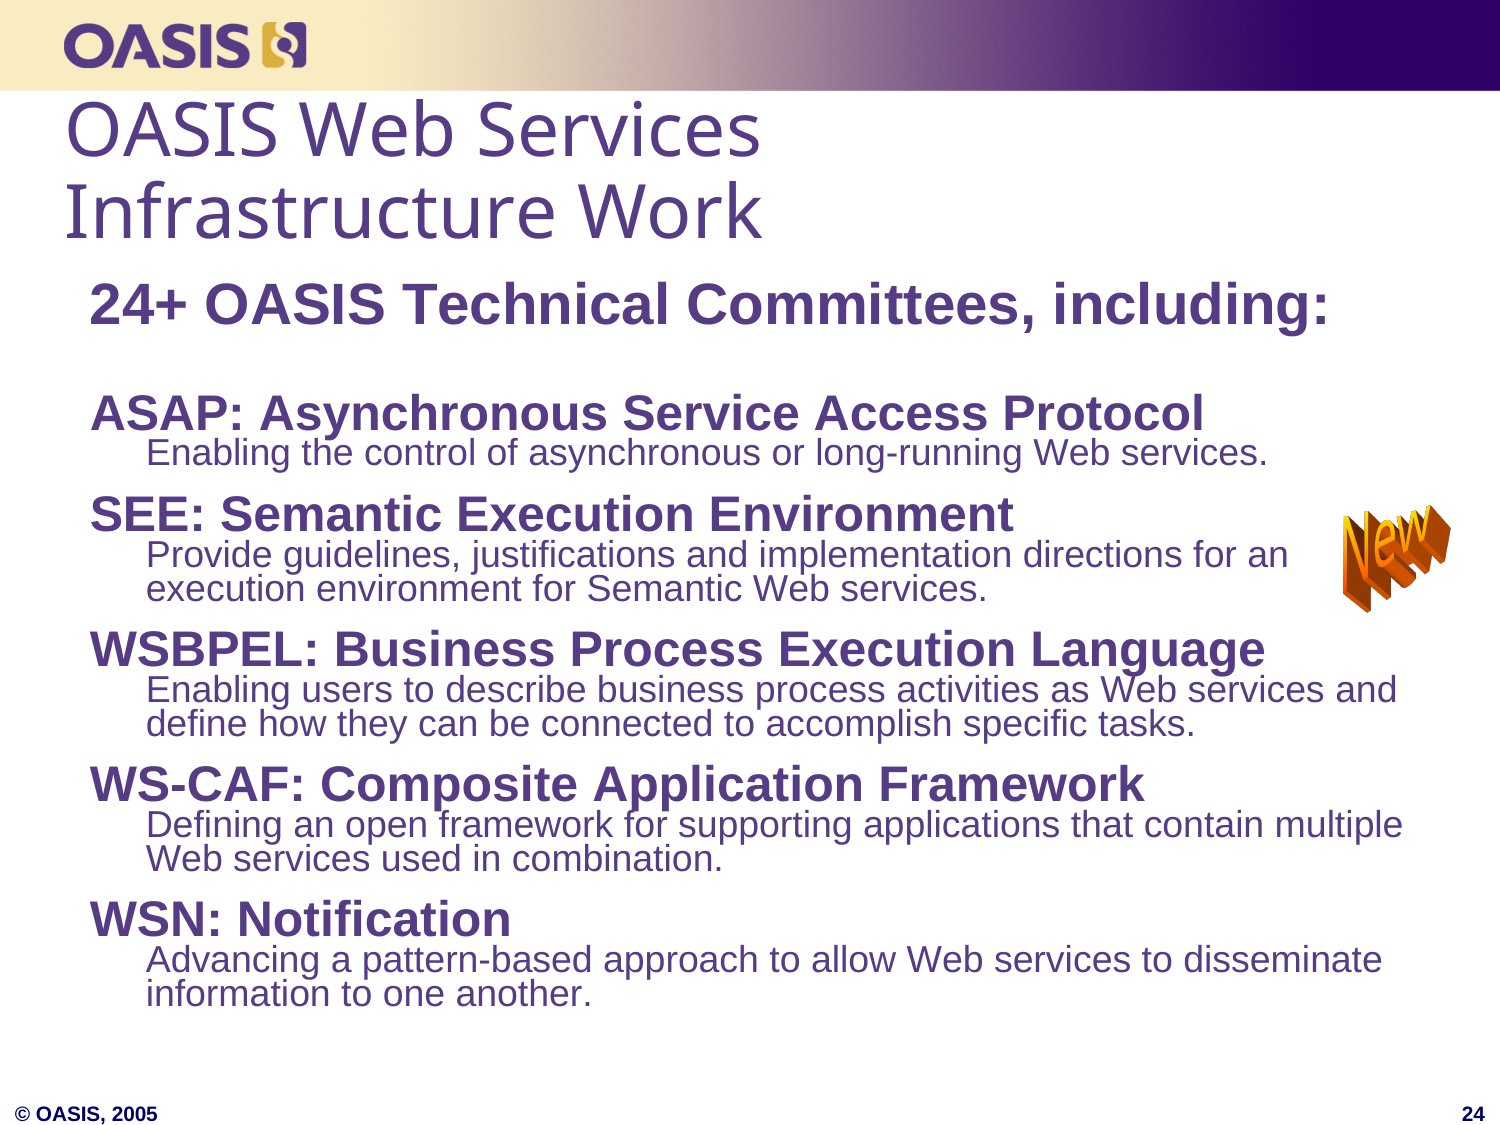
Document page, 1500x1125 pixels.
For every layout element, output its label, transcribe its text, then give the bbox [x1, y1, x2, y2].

picture [0, 0, 1500, 1125]
list 24+ OASIS Technical Committees, including: ASAP: Asynchronous Service Access Protocol Enabling the control of asynchronous or long-running Web services. SEE: Semantic Execution Environment Provide guidelines, justifications and implementation directions for an execution environment for Semantic Web services. WSBPEL: Business Process Execution Language Enabling users to describe business process activities as Web services and define how they can be connected to accomplish specific tasks. WS-CAF: Composite Application Framework Defining an open framework for supporting applications that contain multiple Web services used in combination. WSN: Notification Advancing a pattern-based approach to allow Web services to disseminate information to one another. [75, 275, 1438, 1101]
title OASIS Web Services Infrastructure Work [49, 99, 1200, 263]
